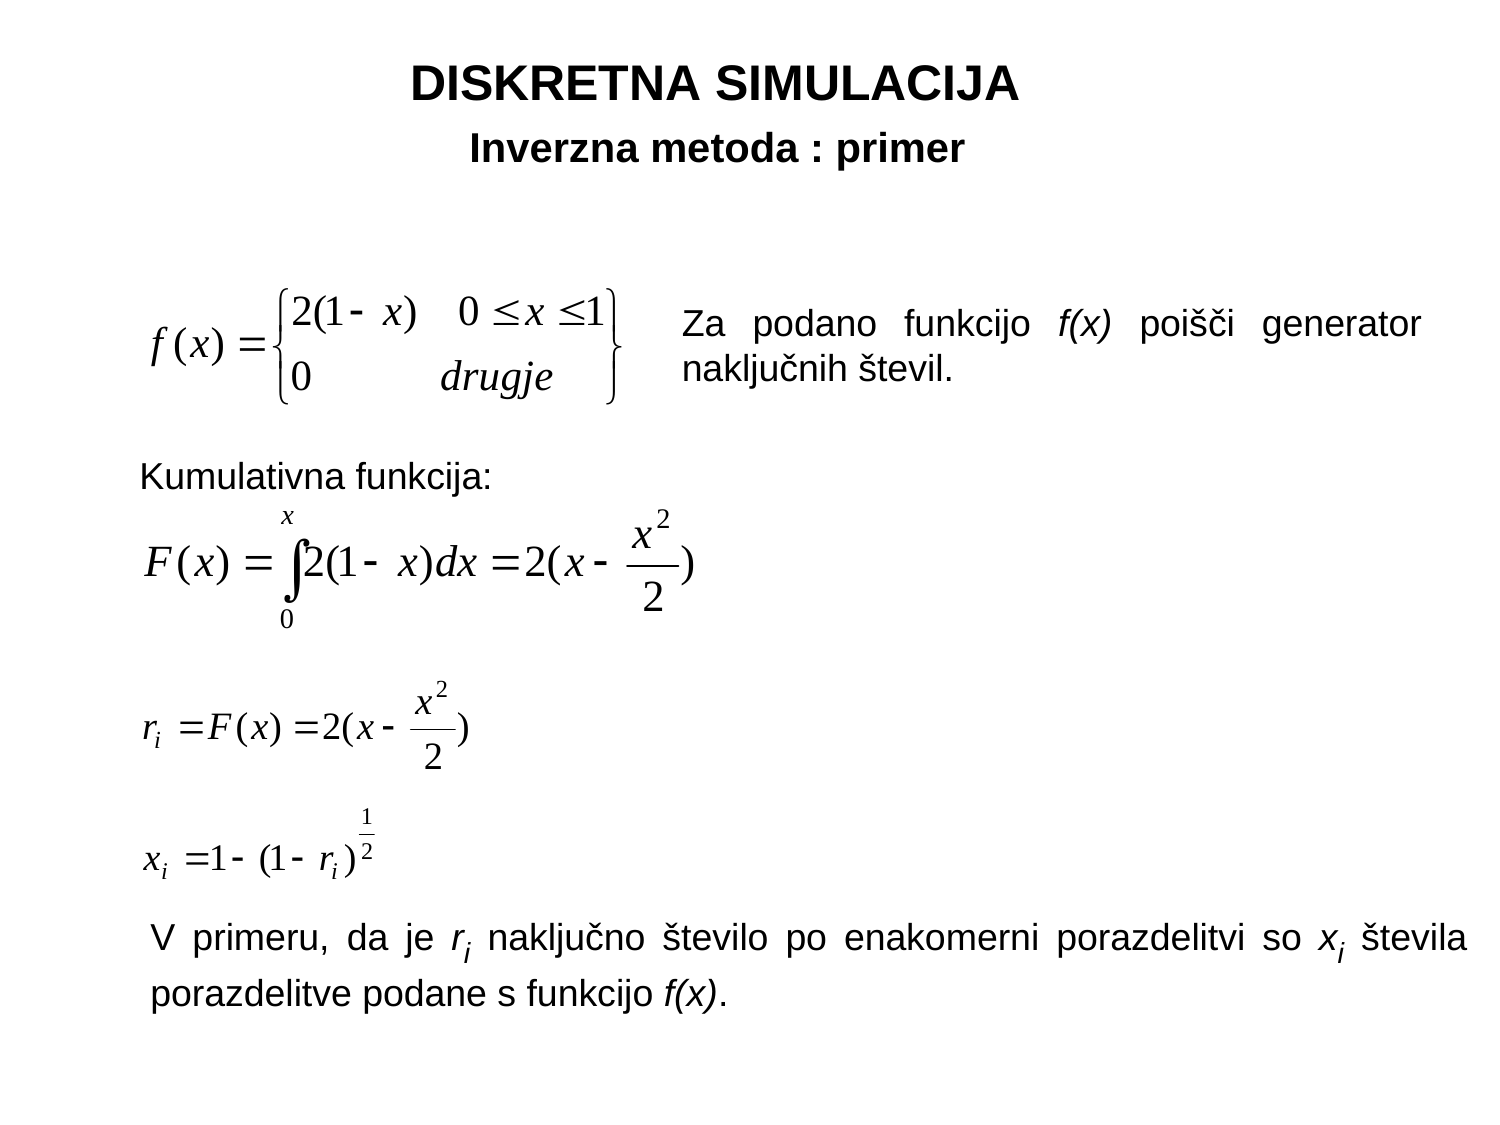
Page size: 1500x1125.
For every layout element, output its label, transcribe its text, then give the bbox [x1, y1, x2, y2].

text_box Inverzna metoda : primer [454, 119, 999, 179]
text_box Za podano funkcijo f(x) poišči generator naključnih števil. [667, 290, 1437, 397]
chart [135, 668, 479, 779]
chart [135, 491, 703, 638]
chart [135, 798, 384, 888]
text_box Kumulativna funkcija: [124, 444, 508, 505]
text_box V primeru, da je ri naključno število po enakomerni porazdelitvi so xi števila porazdelitve podane s funkcijo f(x). [135, 893, 1482, 1022]
text_box DISKRETNA SIMULACIJA [395, 42, 1353, 119]
chart [135, 278, 632, 413]
